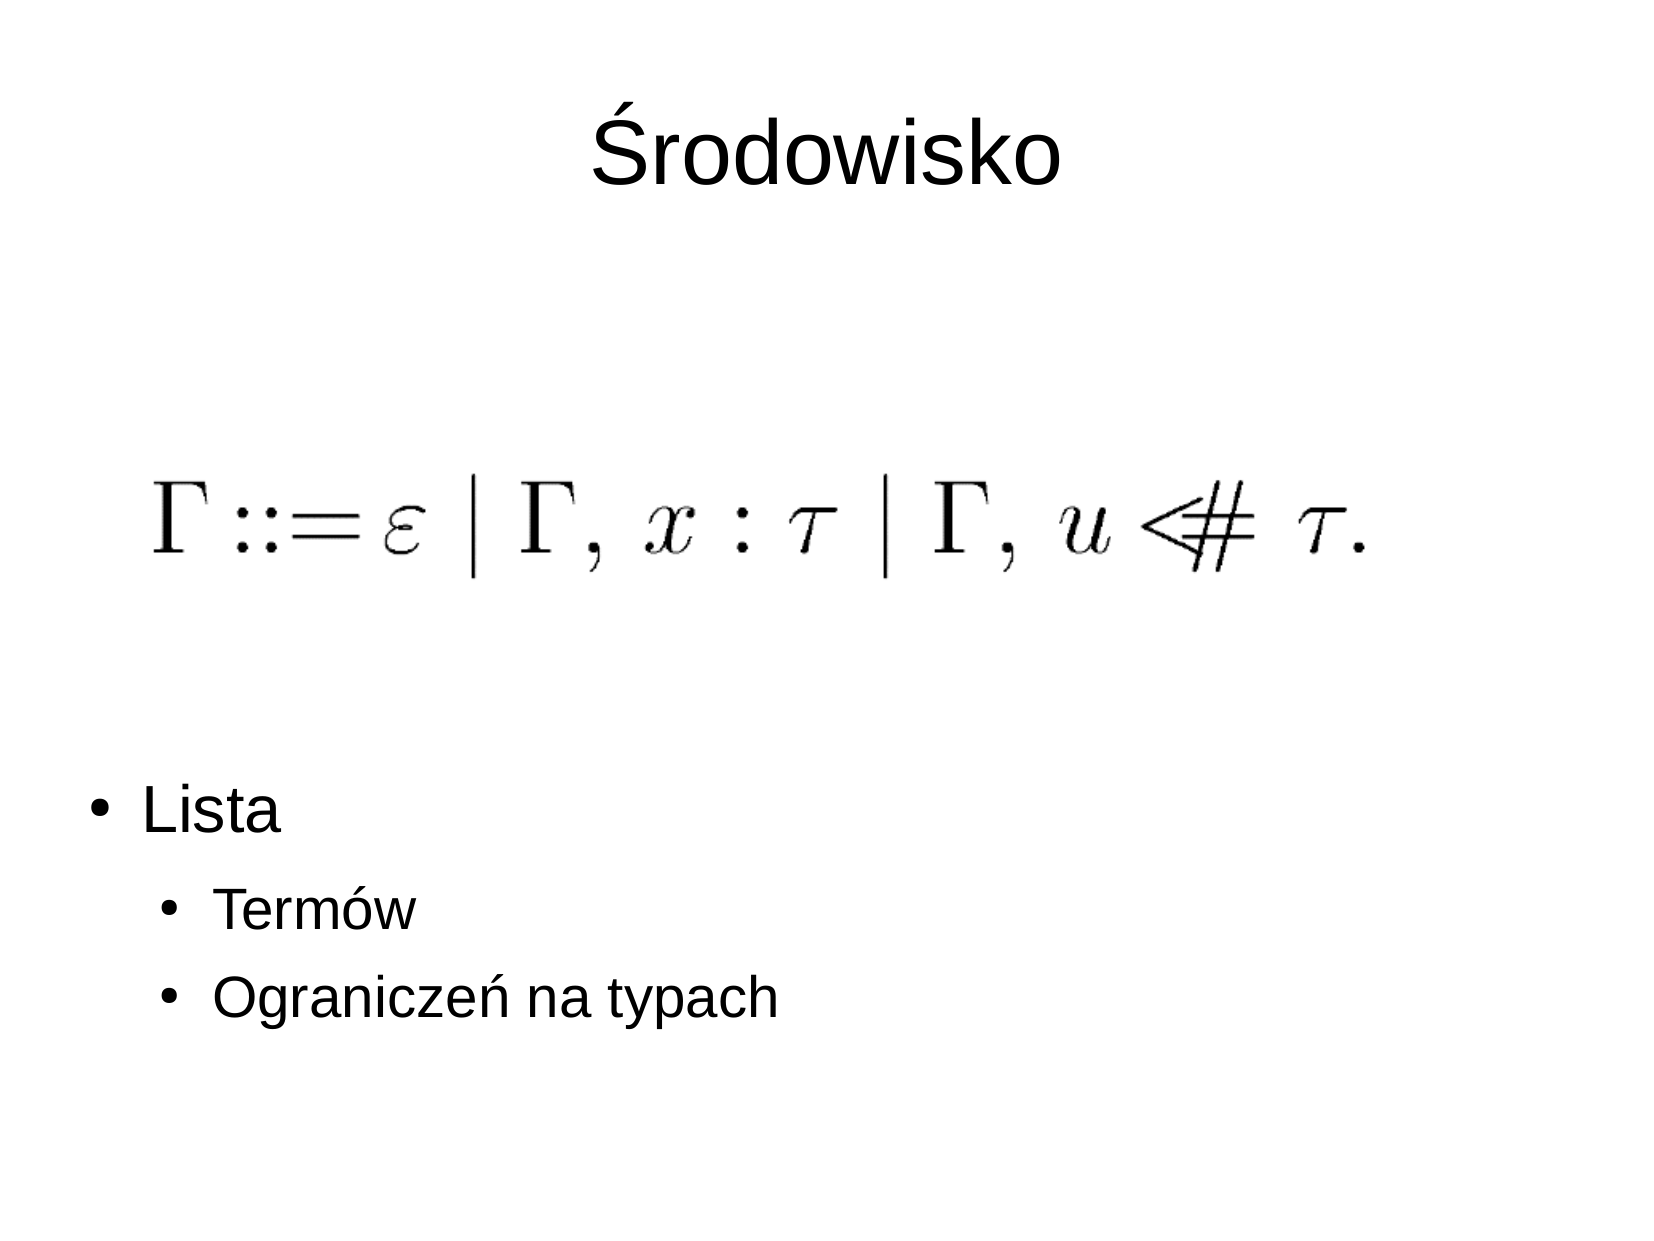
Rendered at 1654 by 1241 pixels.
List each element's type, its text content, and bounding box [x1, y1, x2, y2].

picture [143, 450, 1403, 609]
title Środowisko [82, 49, 1571, 257]
list Lista Termów Ograniczeń na typach [70, 772, 1559, 1241]
